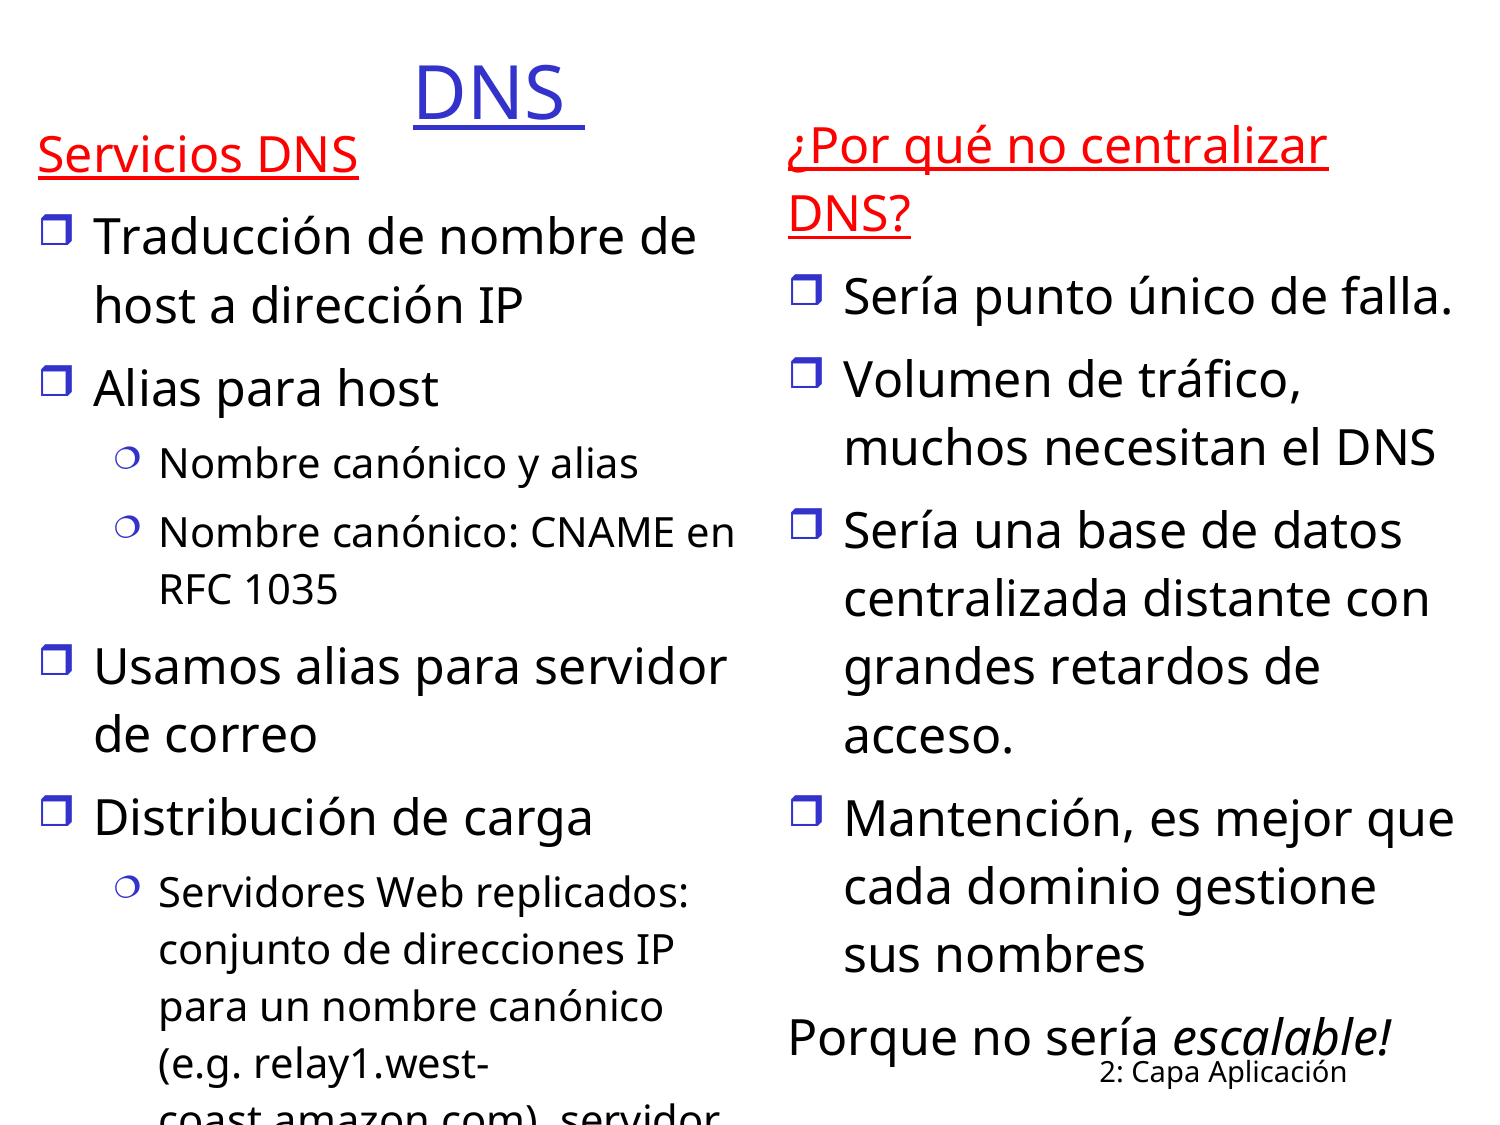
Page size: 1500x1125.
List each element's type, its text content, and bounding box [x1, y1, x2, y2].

list Servicios DNS Traducción de nombre de host a dirección IP Alias para host Nombre canónico y alias Nombre canónico: CNAME en RFC 1035 Usamos alias para servidor de correo Distribución de carga Servidores Web replicados: conjunto de direcciones IP para un nombre canónico (e.g. relay1.west-coast.amazon.com), servidor DNS rota entre direcciones IP [37, 118, 751, 1115]
list ¿Por qué no centralizar DNS? Sería punto único de falla. Volumen de tráfico, muchos necesitan el DNS Sería una base de datos centralizada distante con grandes retardos de acceso. Mantención, es mejor que cada dominio gestione sus nombres Porque no sería escalable! [787, 110, 1463, 1061]
title DNS [412, 30, 1426, 150]
